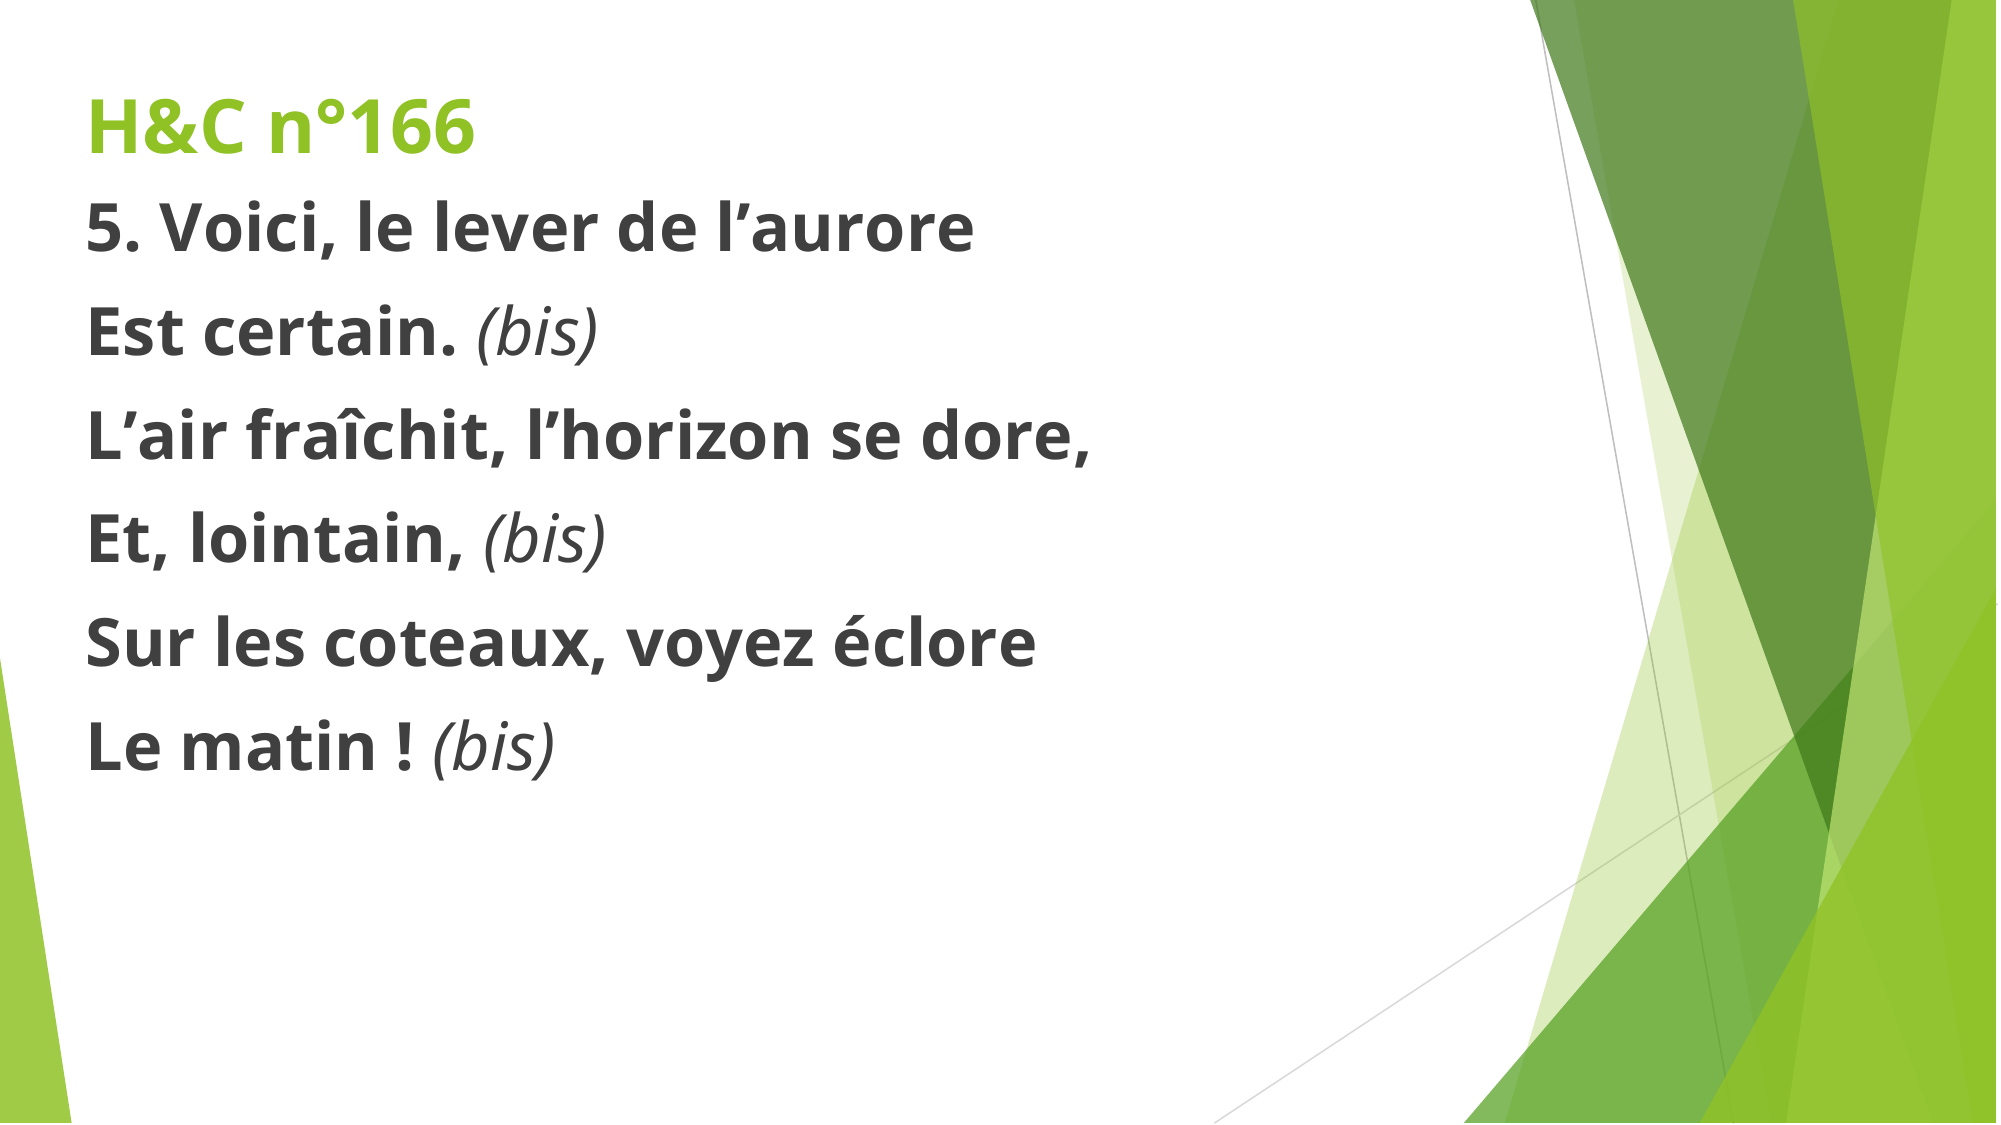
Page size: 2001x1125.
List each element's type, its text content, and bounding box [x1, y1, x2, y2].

text_box H&C n°166 [70, 70, 567, 165]
text_box 5. Voici, le lever de l’aurore Est certain. (bis) L’air fraîchit, l’horizon se dore, Et, lointain, (bis) Sur les coteaux, voyez éclore Le matin ! (bis) [70, 165, 1985, 1075]
